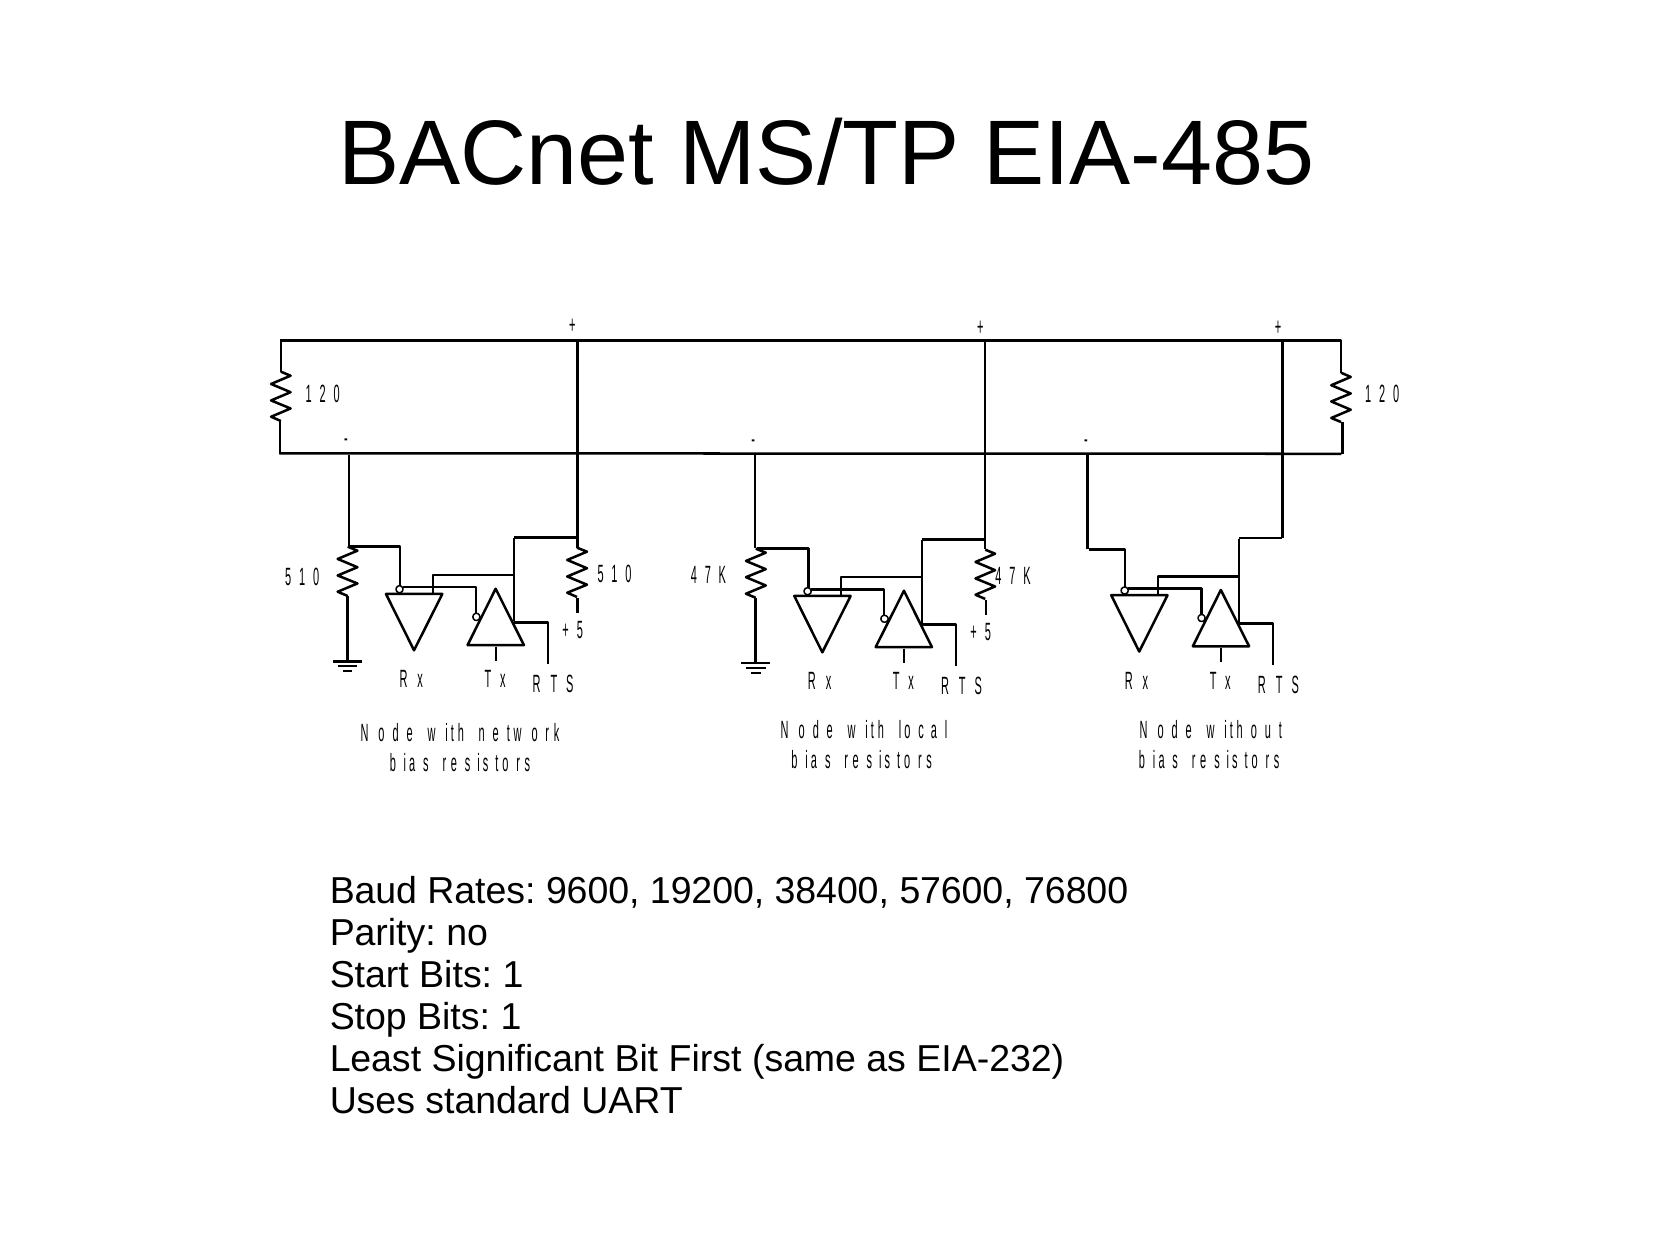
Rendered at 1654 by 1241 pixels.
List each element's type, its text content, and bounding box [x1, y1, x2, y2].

text_box Baud Rates: 9600, 19200, 38400, 57600, 76800 Parity: no Start Bits: 1 Stop Bits: 1 Least Significant Bit First (same as EIA-232) Uses standard UART [315, 862, 1261, 1130]
chart [238, 305, 1423, 807]
title BACnet MS/TP EIA-485 [82, 49, 1571, 257]
